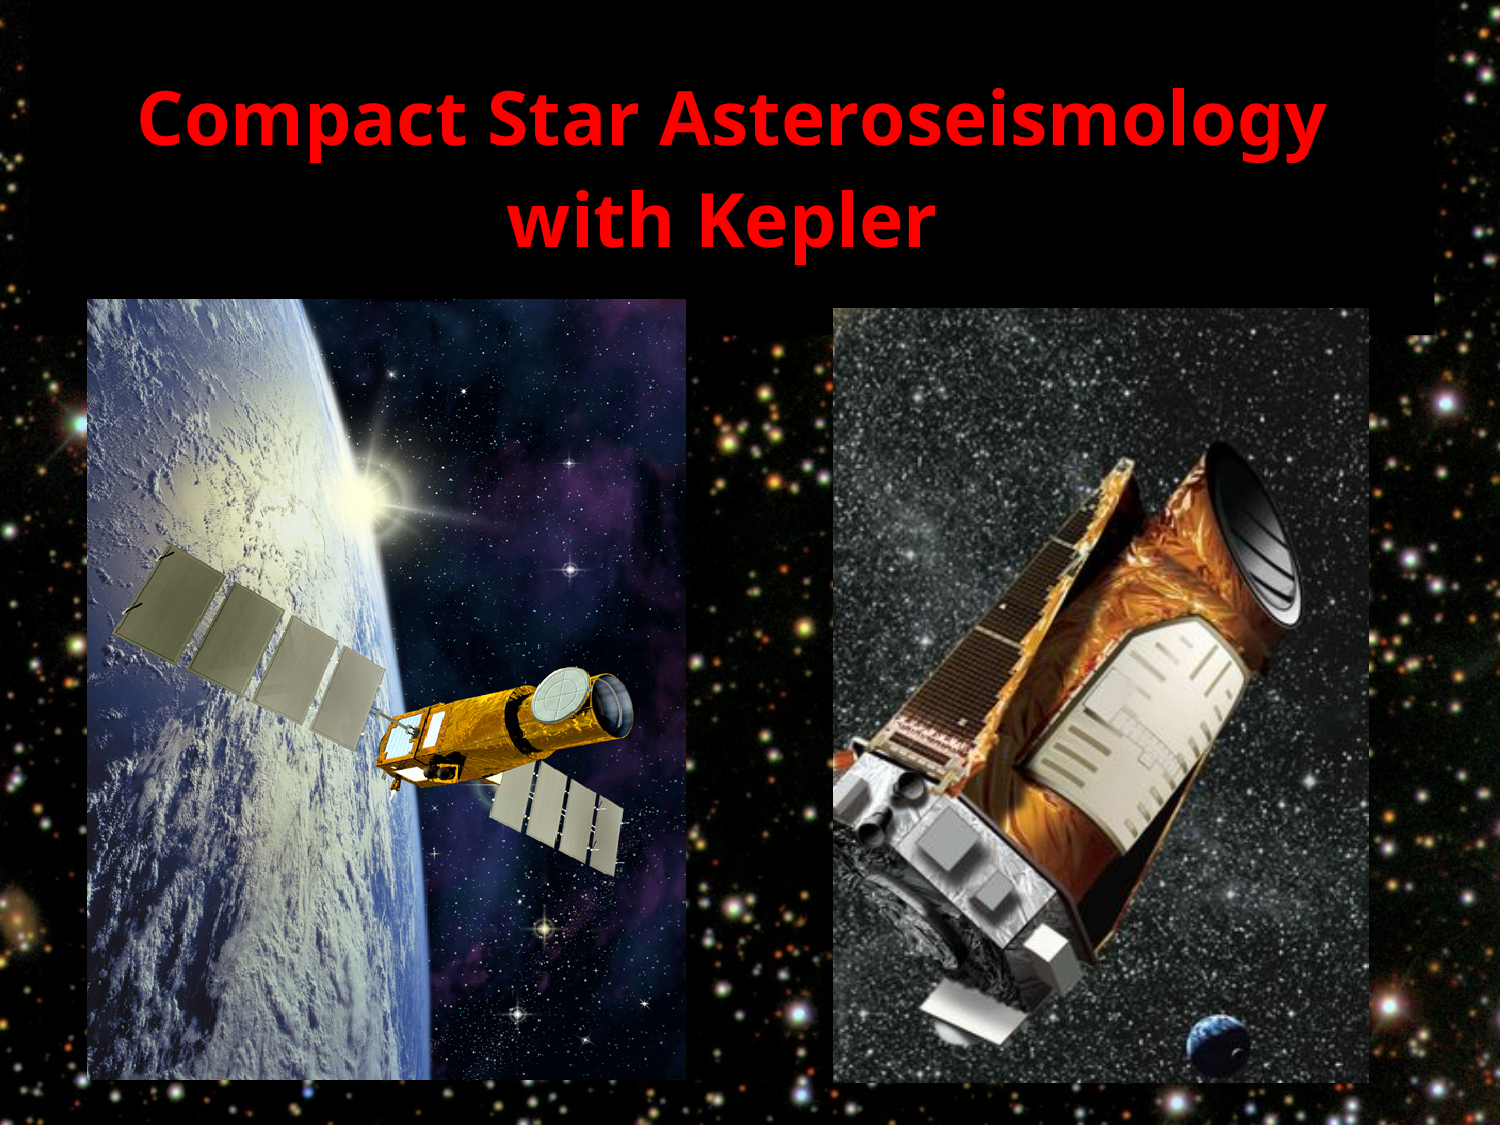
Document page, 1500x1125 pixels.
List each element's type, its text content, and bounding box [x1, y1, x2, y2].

title Compact Star Asteroseismology with Kepler [30, 0, 1435, 336]
picture [0, 0, 1500, 1125]
